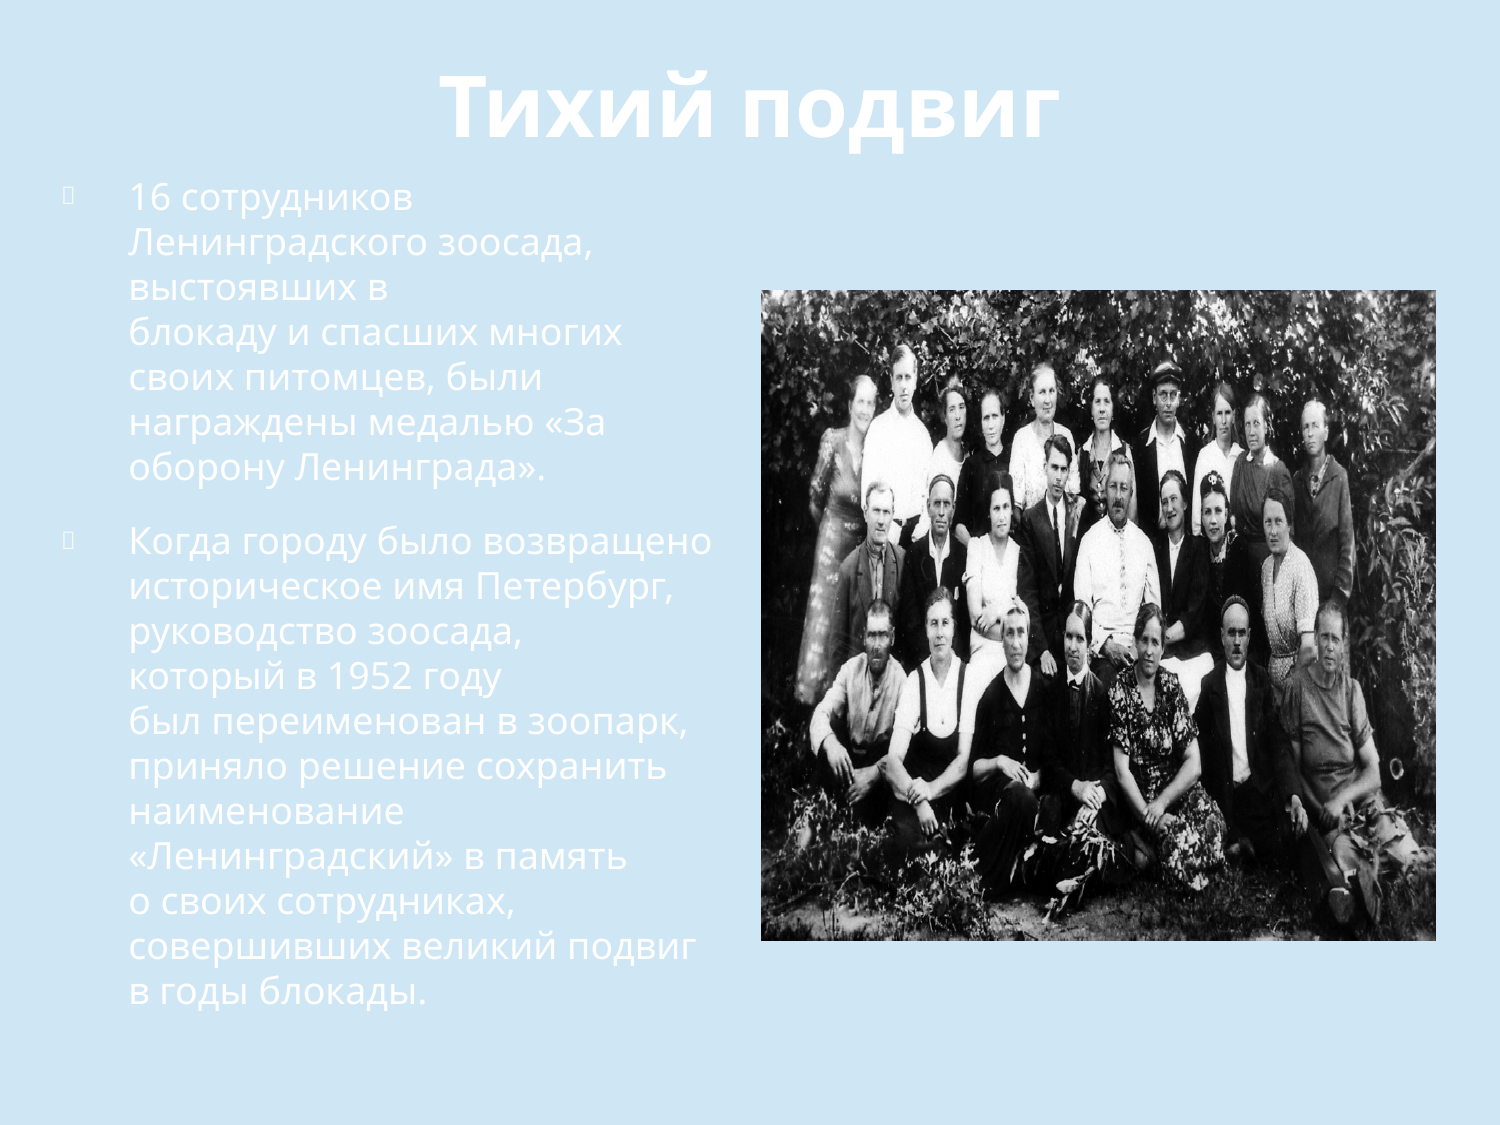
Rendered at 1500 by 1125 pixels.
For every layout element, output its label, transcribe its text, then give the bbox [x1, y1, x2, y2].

title Тихий подвиг [75, 45, 1425, 233]
picture [761, 290, 1436, 941]
list 16 сотрудников Ленинградского зоосада, выстоявших в блокаду и спасших многих своих питомцев, были награждены медалью «За оборону Ленинграда». Когда городу было возвращено историческое имя Петербург, руководство зоосада, который в 1952 году был переименован в зоопарк, приняло решение сохранить наименование «Ленинградский» в память о своих сотрудниках, совершивших великий подвиг в годы блокады. [23, 165, 733, 1087]
